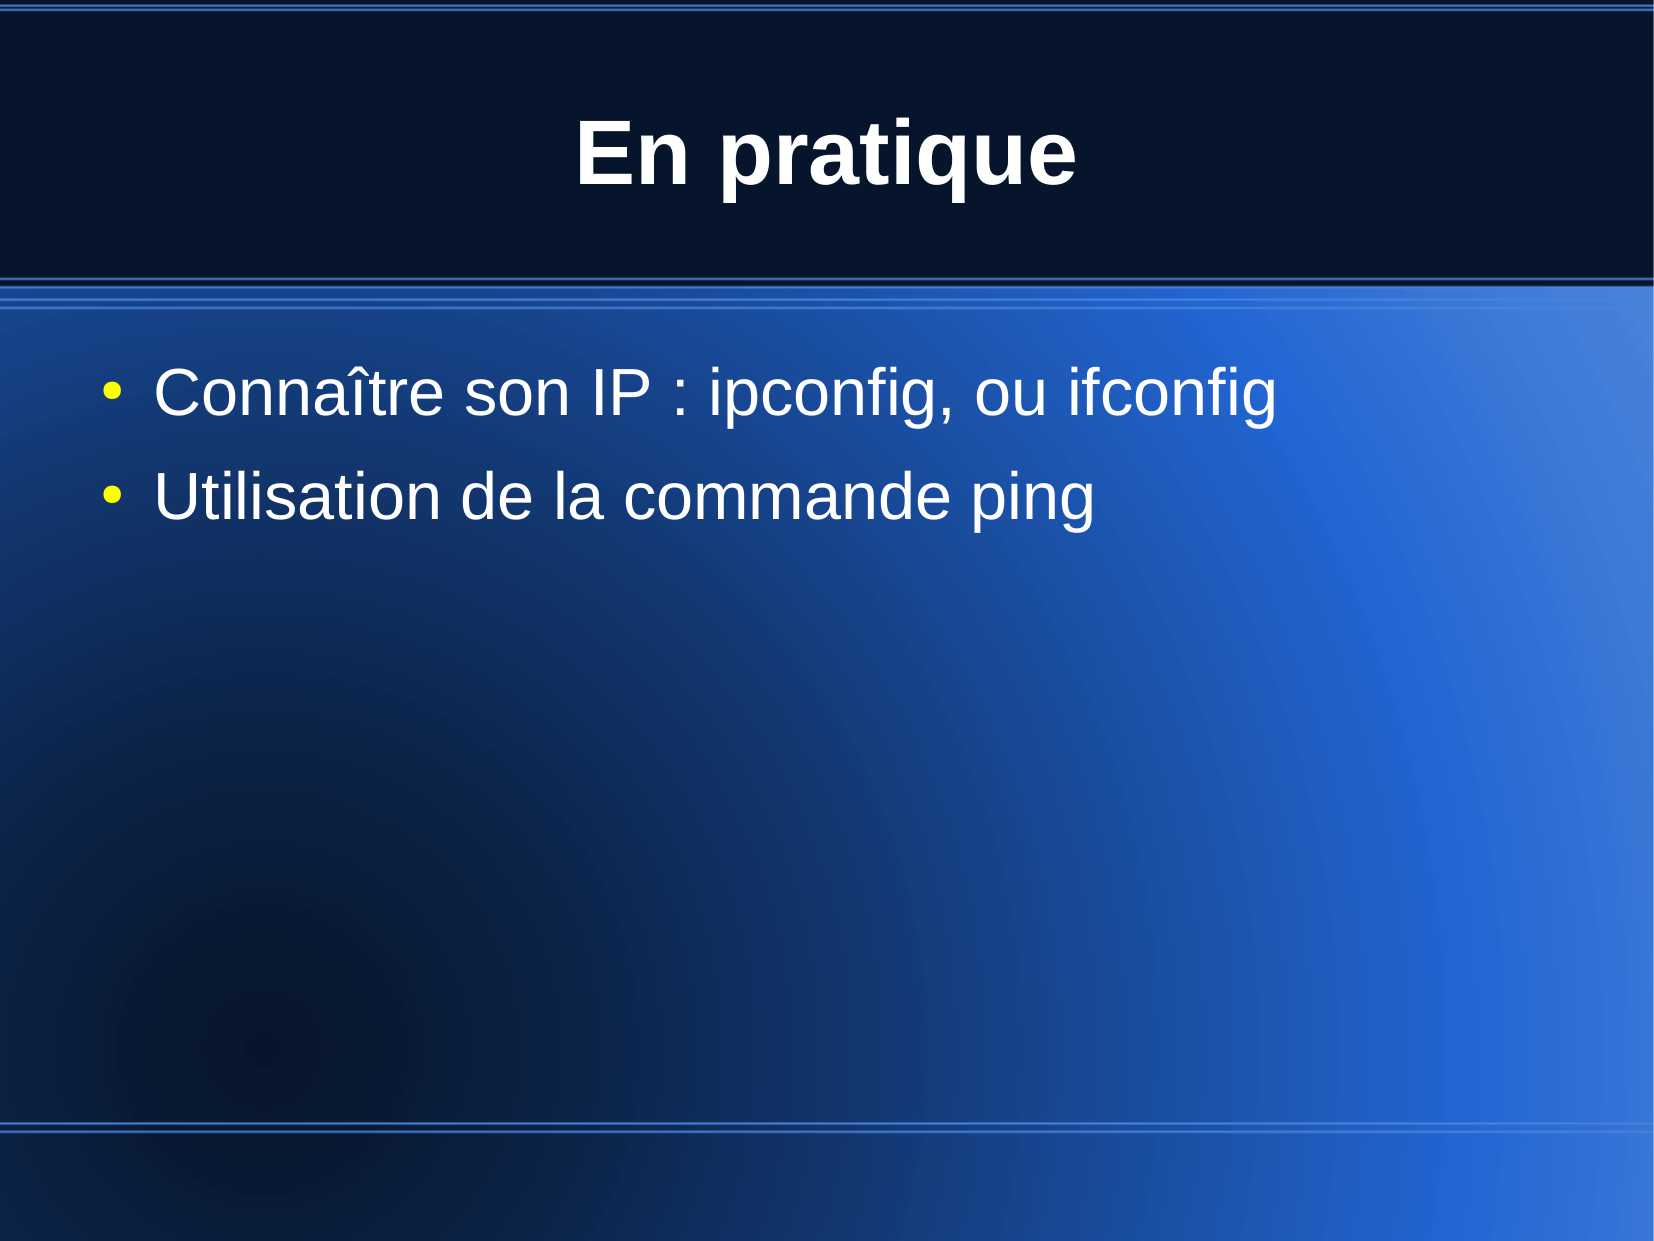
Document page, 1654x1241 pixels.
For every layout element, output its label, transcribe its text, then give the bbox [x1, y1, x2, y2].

list Connaître son IP : ipconfig, ou ifconfig Utilisation de la commande ping [82, 355, 1571, 1174]
title En pratique [82, 49, 1571, 257]
picture [0, 0, 1654, 1241]
